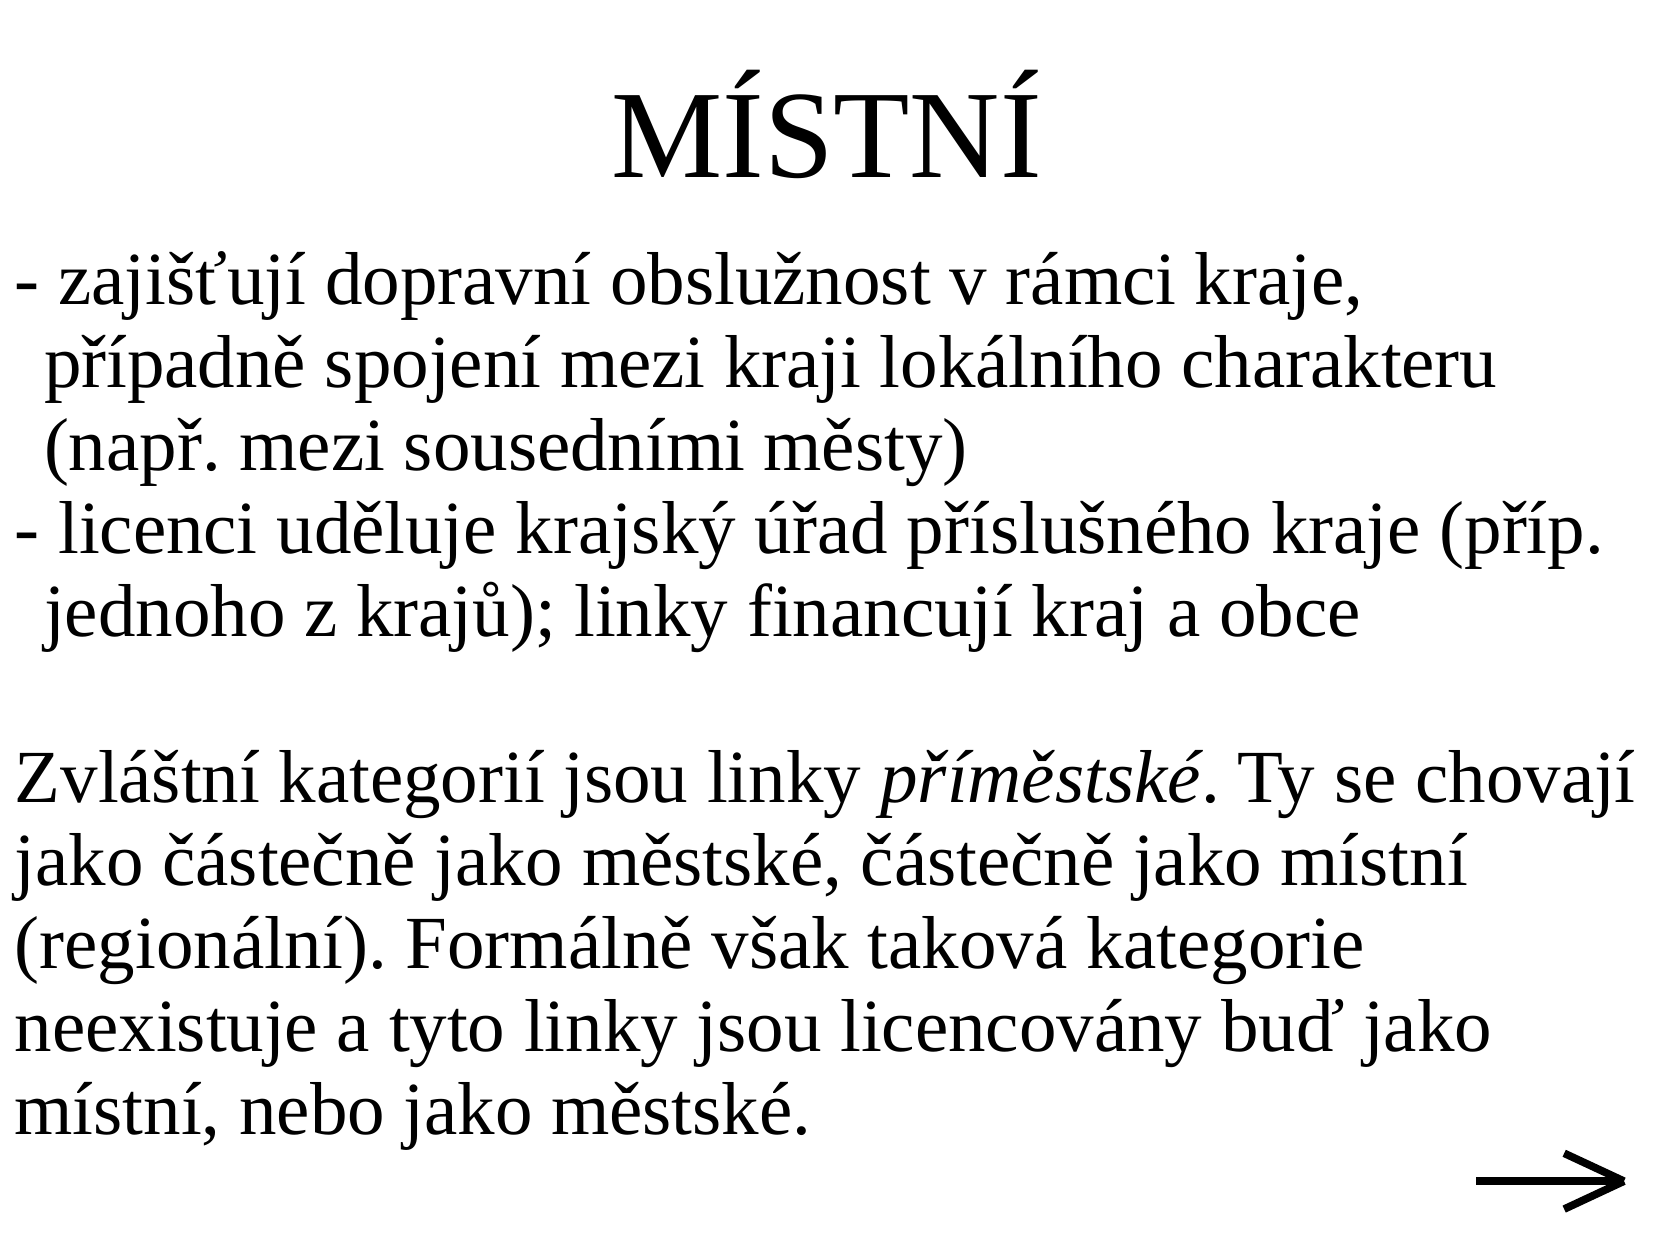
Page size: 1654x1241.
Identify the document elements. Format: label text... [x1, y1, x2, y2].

text_box MÍSTNÍ [596, 59, 1057, 213]
text_box - zajišťují dopravní obslužnost v rámci kraje, případně spojení mezi kraji lokálního charakteru (např. mezi sousedními městy) - licenci uděluje krajský úřad příslušného kraje (příp. jednoho z krajů); linky financují kraj a obce Zvláštní kategorií jsou linky příměstské. Ty se chovají jako částečně jako městské, částečně jako místní (regionální). Formálně však taková kategorie neexistuje a tyto linky jsou licencovány buď jako místní, nebo jako městské. [0, 230, 1654, 1158]
